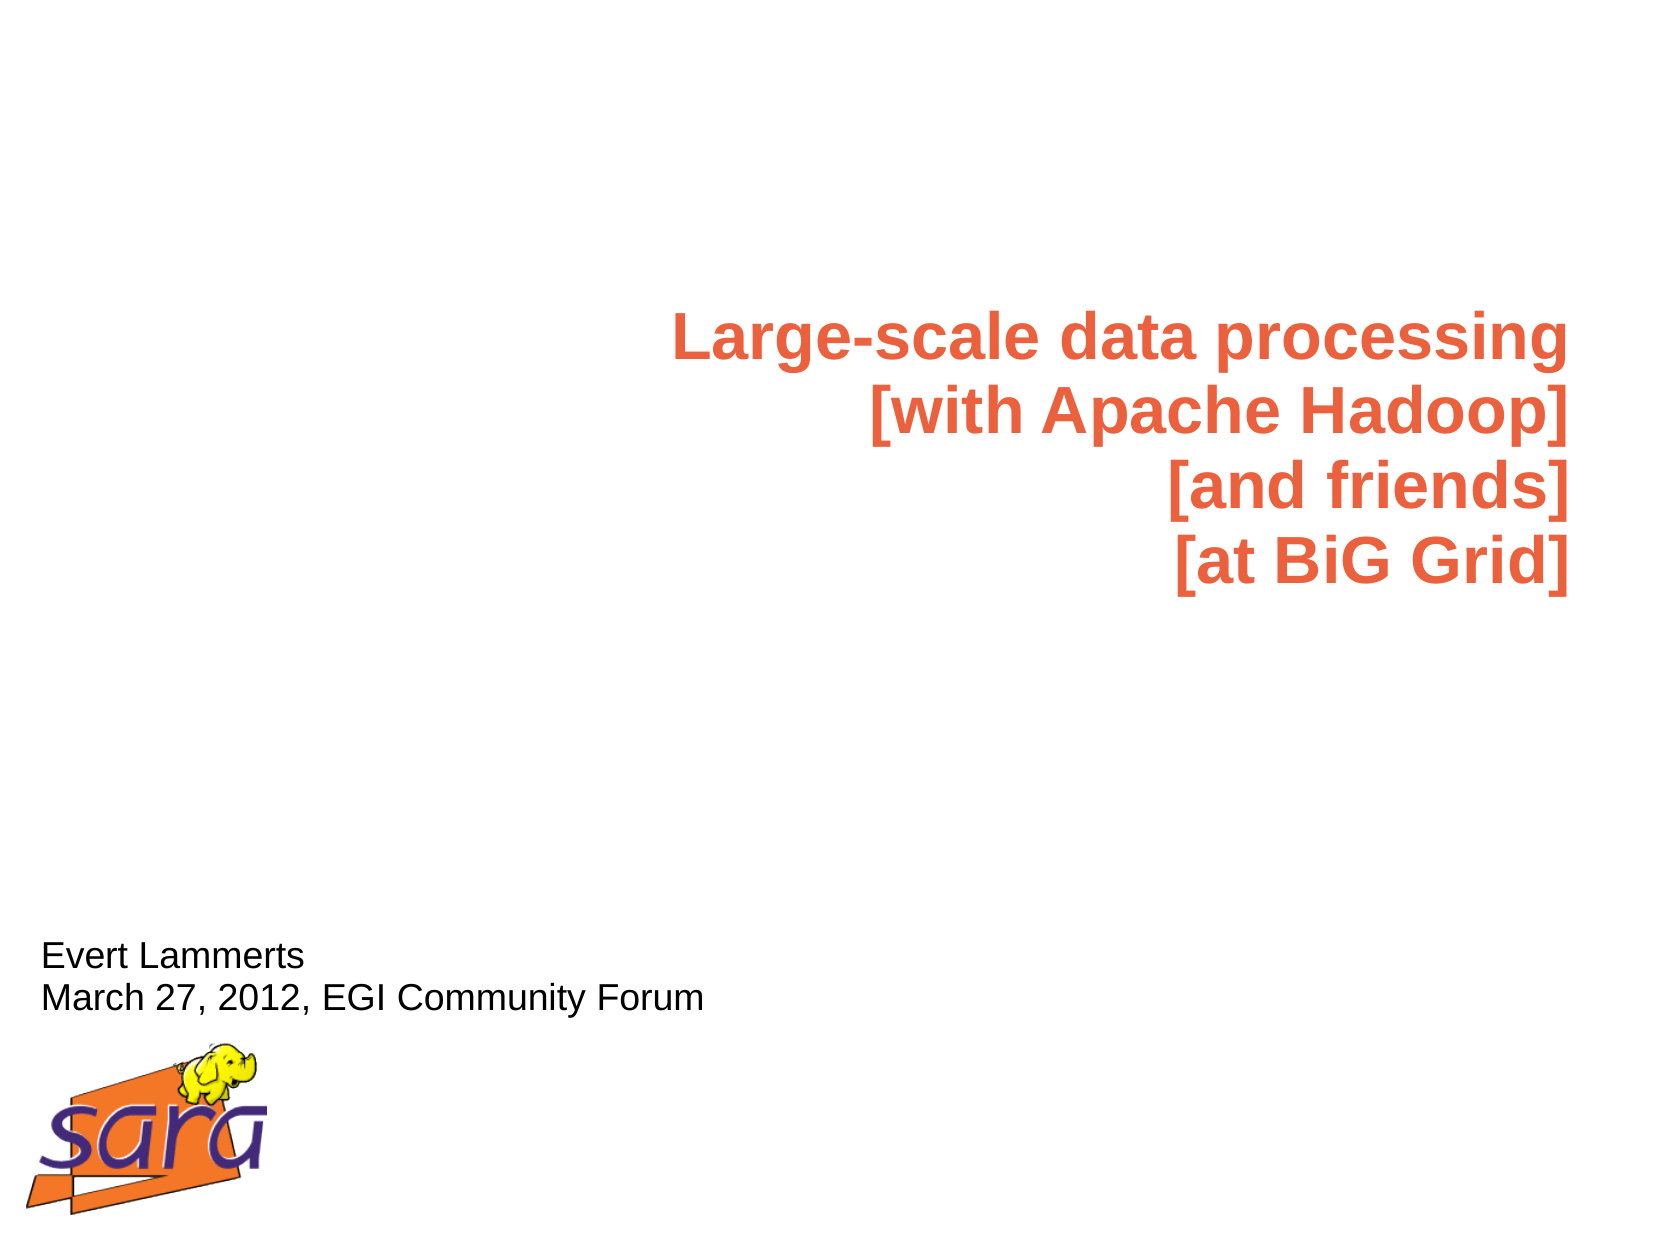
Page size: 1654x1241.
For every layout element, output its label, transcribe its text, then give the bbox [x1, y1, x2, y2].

title Large-scale data processing [with Apache Hadoop] [and friends] [at BiG Grid] [82, 298, 1571, 598]
picture [26, 1029, 267, 1215]
text_box Evert Lammerts March 27, 2012, EGI Community Forum [25, 926, 1114, 1026]
